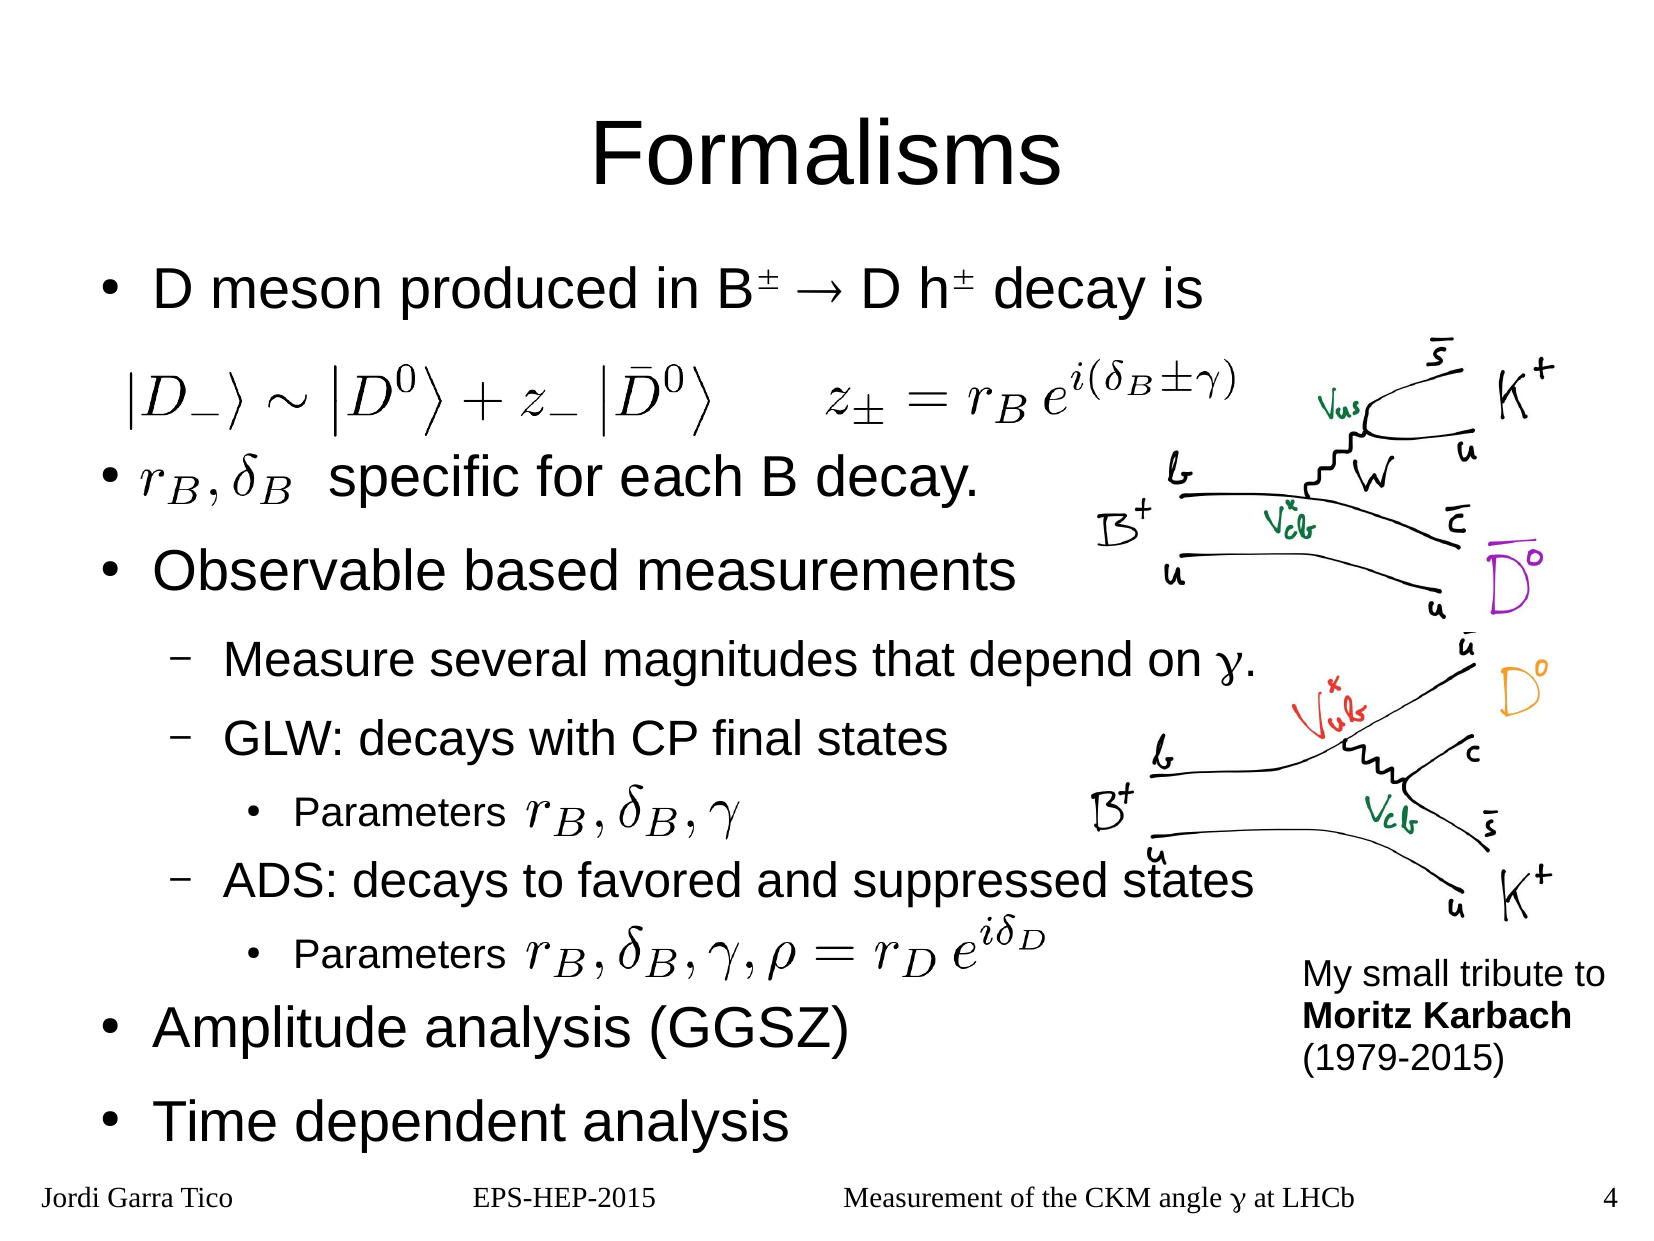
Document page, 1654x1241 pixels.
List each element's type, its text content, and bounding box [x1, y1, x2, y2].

picture [140, 453, 291, 506]
title Formalisms [82, 49, 1571, 257]
picture [526, 914, 1045, 981]
picture [526, 784, 740, 840]
list D meson produced in B± ® D h± decay is specific for each B decay. Observable based measurements Measure several magnitudes that depend on g. GLW: decays with CP final states Parameters ADS: decays to favored and suppressed states Parameters Amplitude analysis (GGSZ) Time dependent analysis [82, 256, 1538, 1158]
picture [129, 364, 710, 438]
picture [825, 358, 1235, 424]
text_box My small tribute to Moritz Karbach (1979-2015) [1287, 944, 1630, 1086]
picture [1538, 330, 1560, 934]
